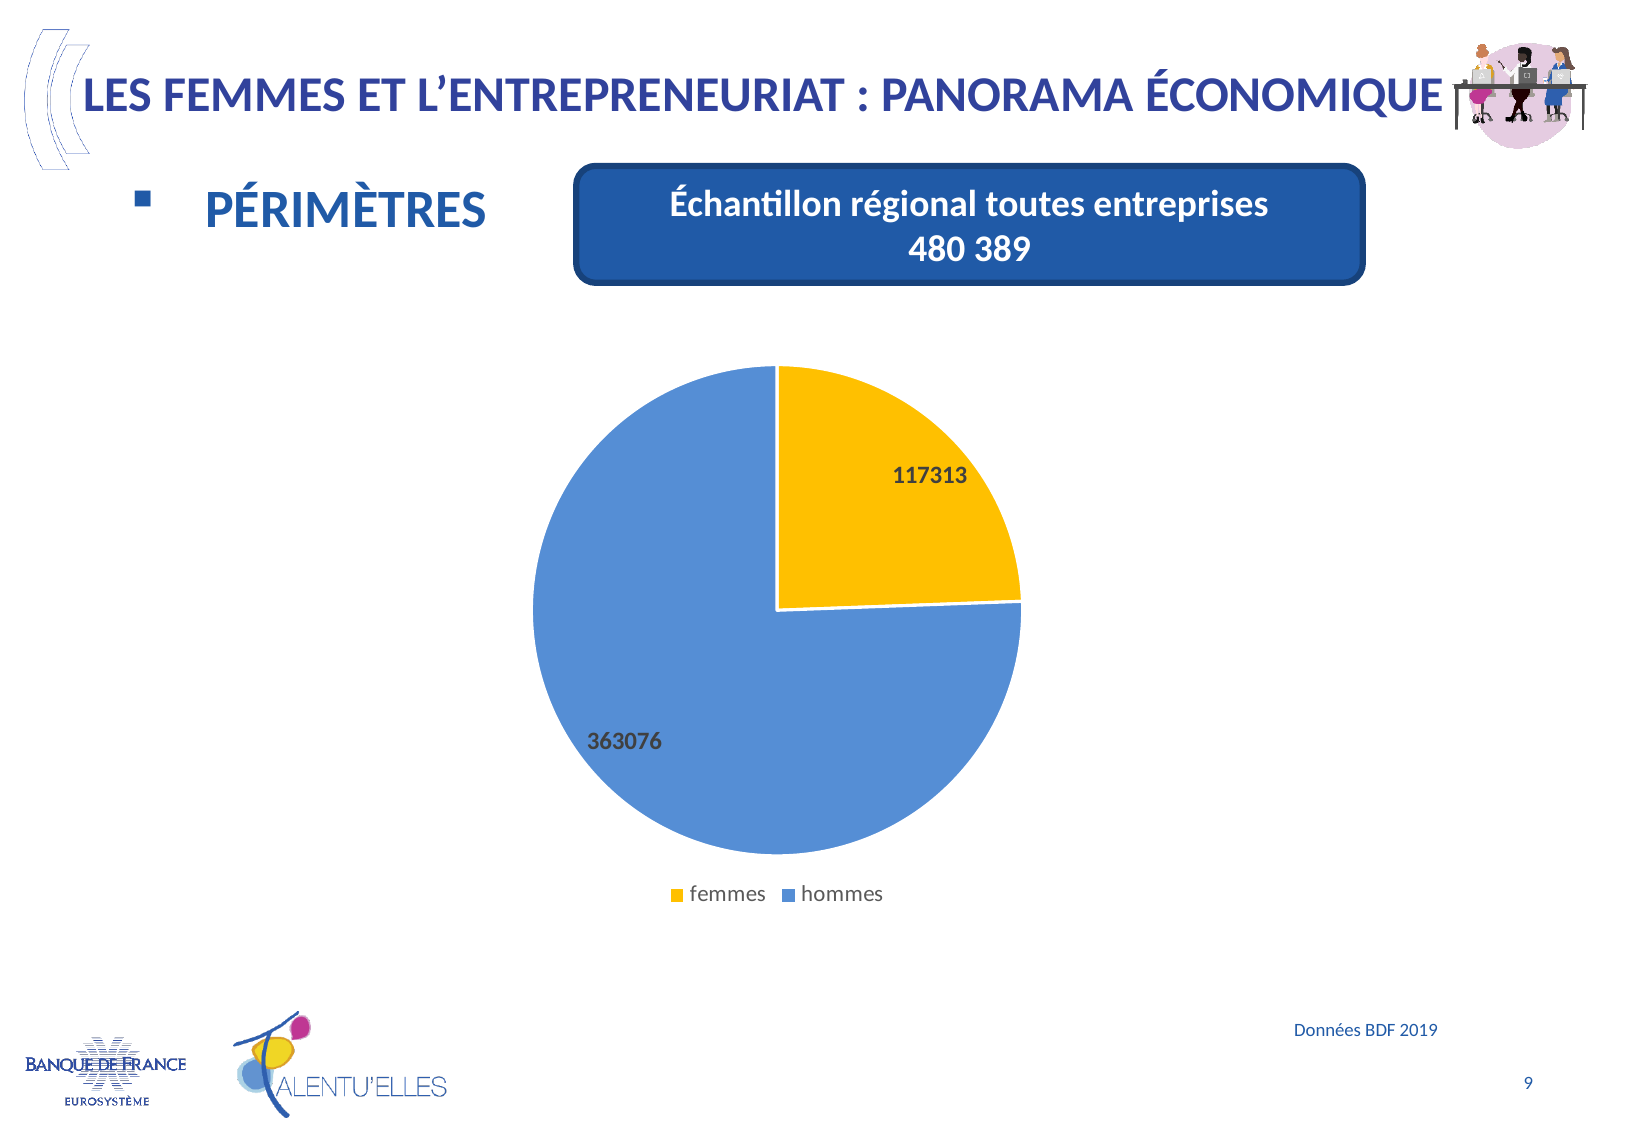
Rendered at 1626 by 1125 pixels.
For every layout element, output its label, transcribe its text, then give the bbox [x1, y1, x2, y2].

picture [0, 0, 115, 208]
slide_number <numéro> [1452, 1062, 1549, 1123]
picture [233, 1011, 447, 1118]
picture [25, 1035, 186, 1106]
text_box Données BDF 2019 [1145, 1010, 1453, 1051]
chart [363, 353, 1191, 914]
picture [1439, 17, 1602, 195]
text_box Échantillon régional toutes entreprises 480 389 [576, 186, 1363, 283]
title Les Femmes et l’entrepreneuriat : panorama économique [68, 0, 1531, 186]
text_box Périmètres [115, 165, 1356, 246]
